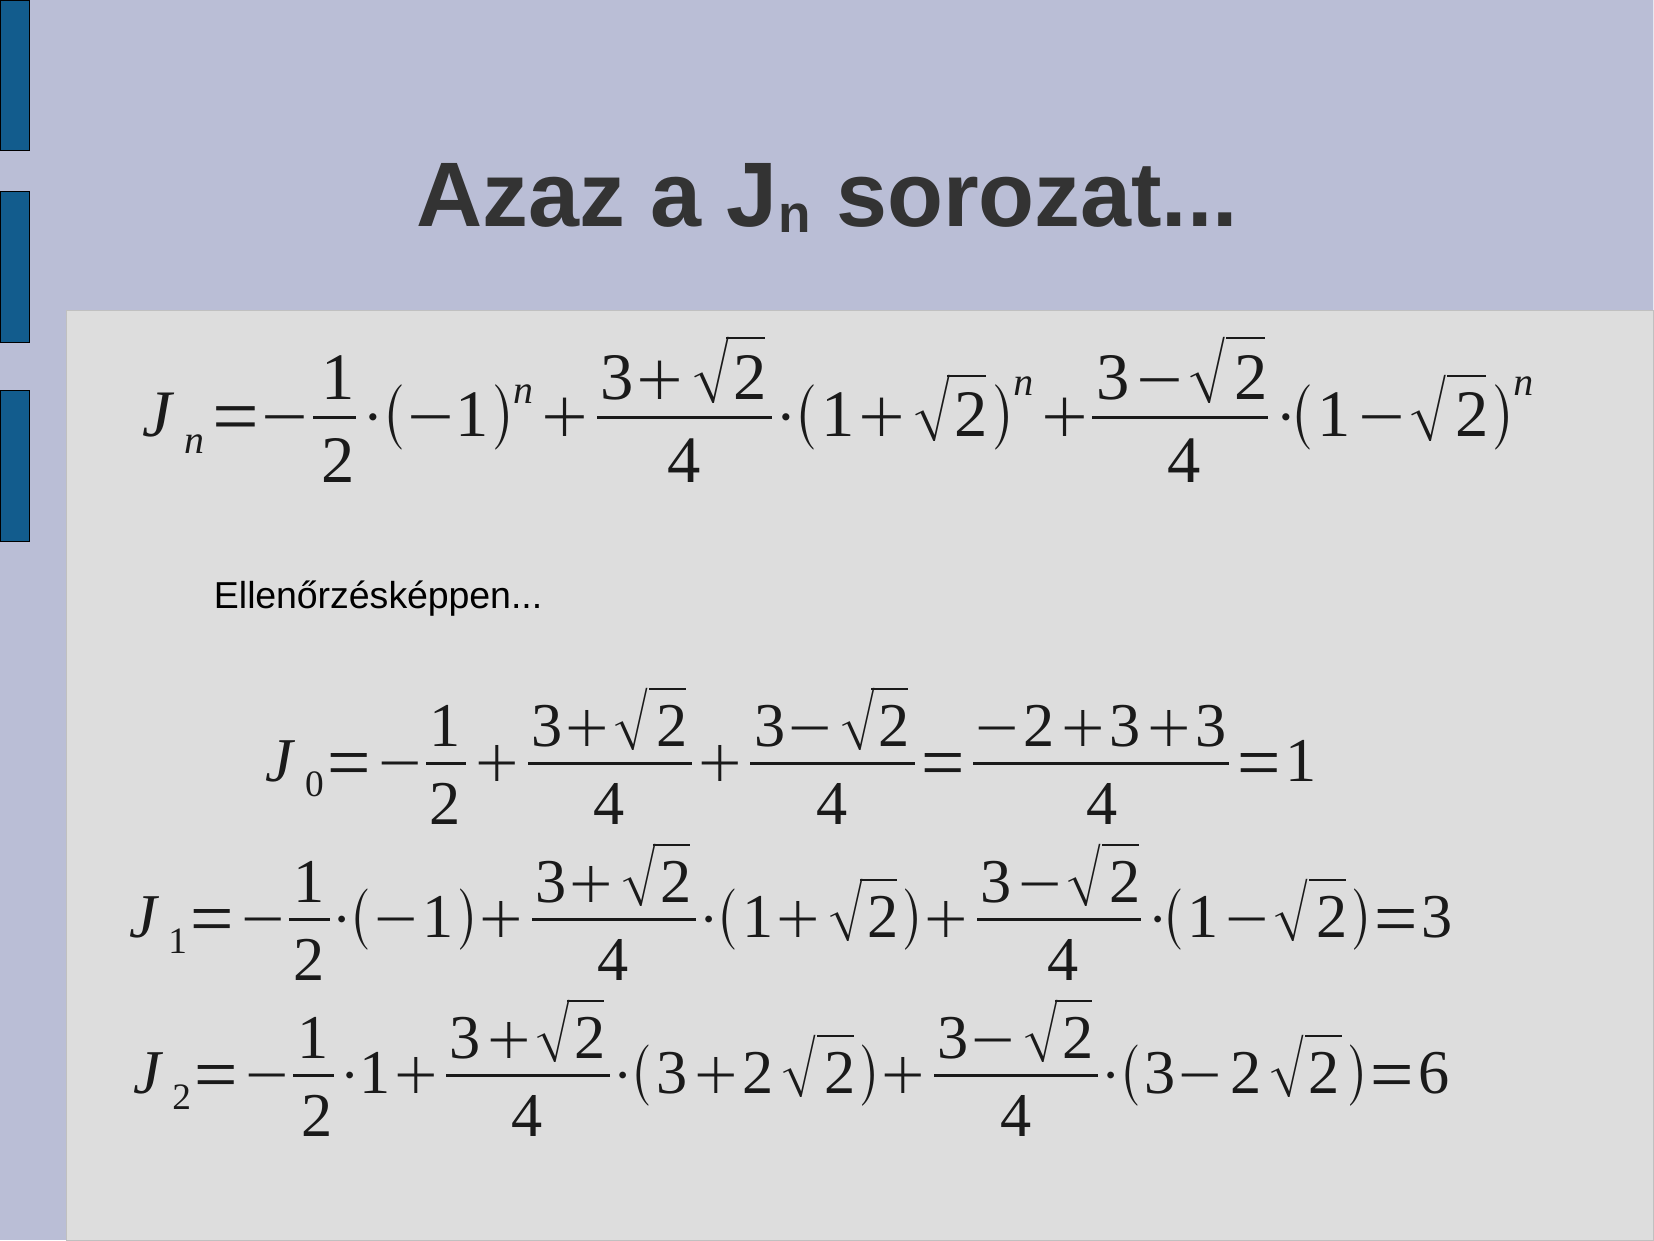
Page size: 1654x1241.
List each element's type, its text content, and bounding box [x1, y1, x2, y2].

chart [109, 683, 1469, 1151]
chart [121, 332, 1548, 497]
title Azaz a Jn sorozat... [121, 98, 1534, 291]
text_box Ellenőrzésképpen... [199, 567, 1540, 624]
